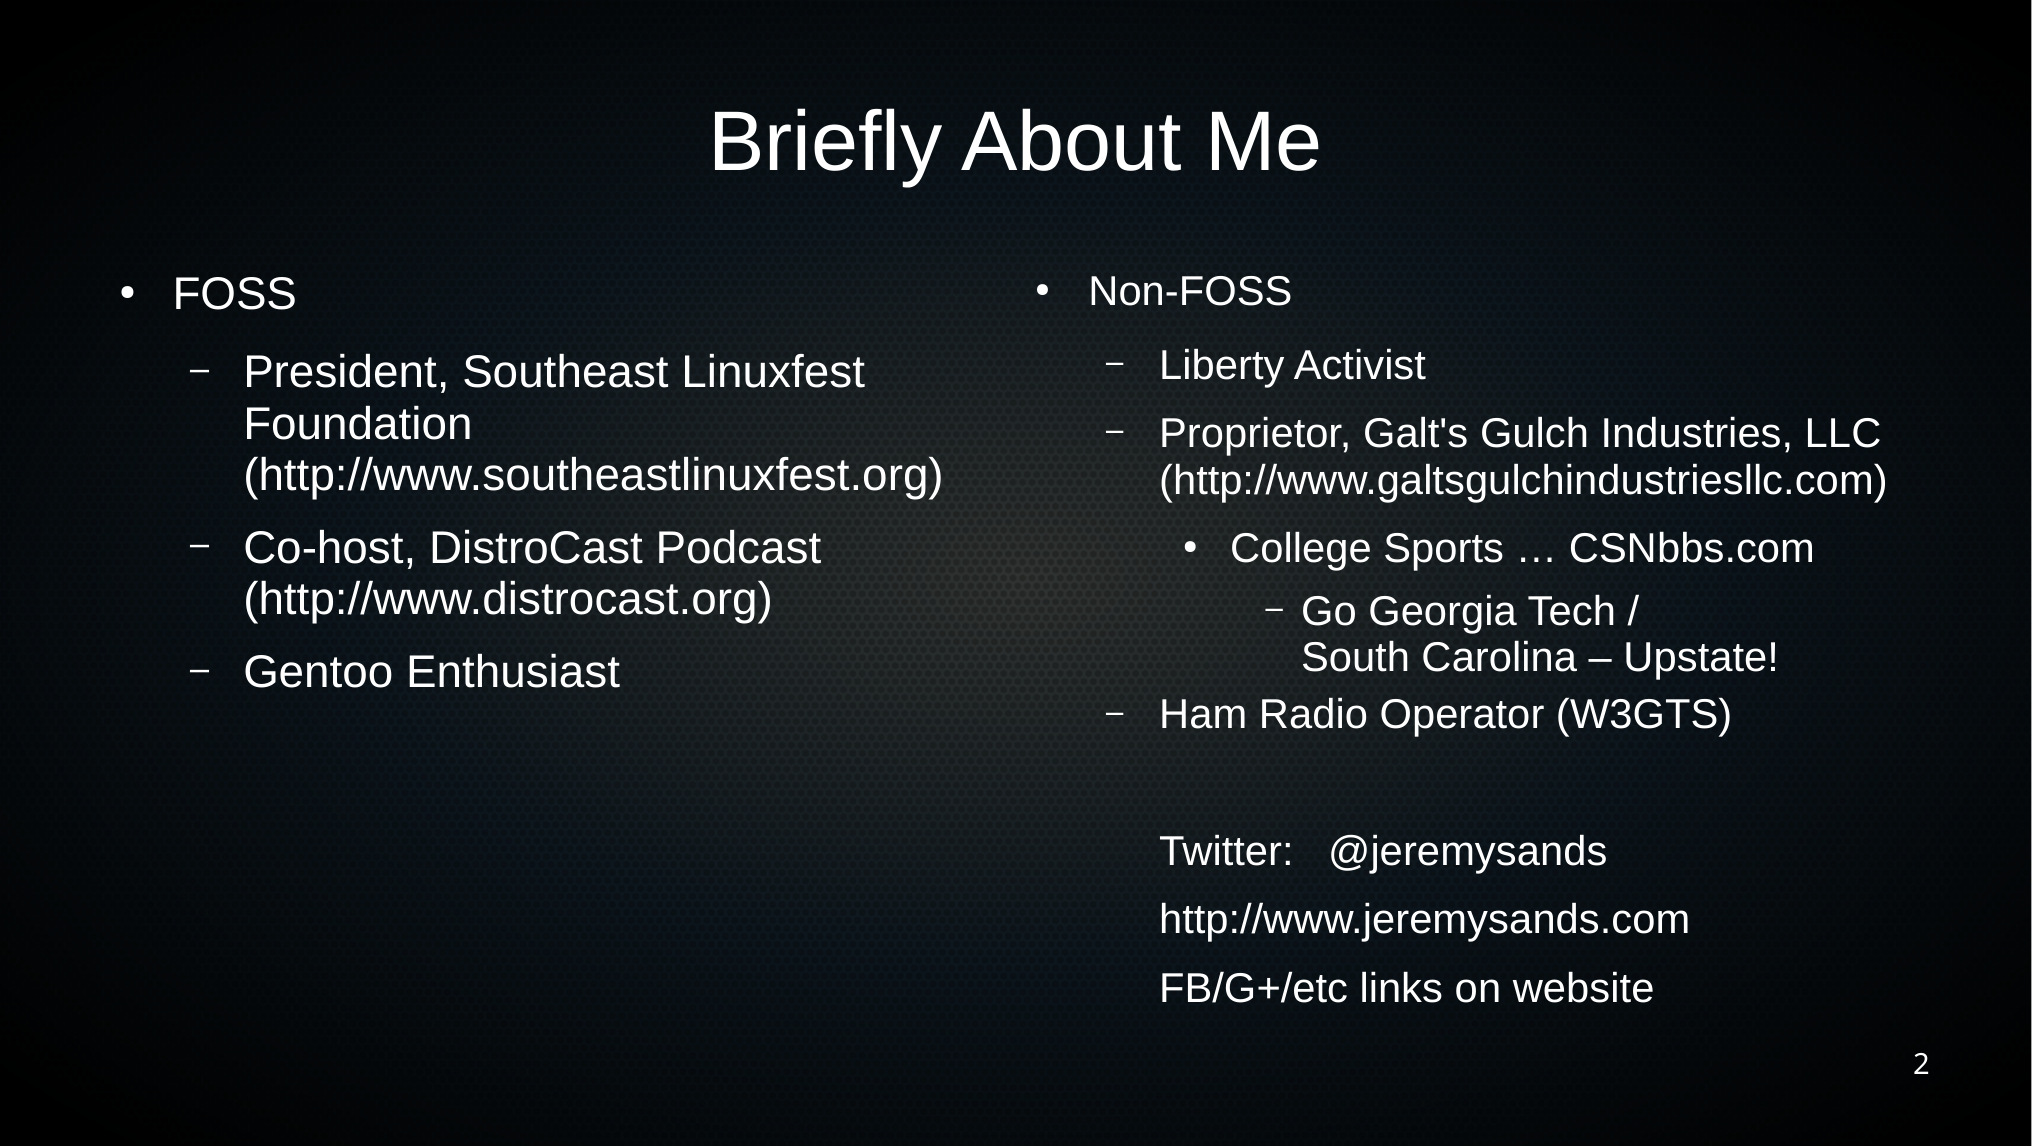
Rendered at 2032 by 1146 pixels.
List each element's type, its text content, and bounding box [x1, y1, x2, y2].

list Non-FOSS Liberty Activist Proprietor, Galt's Gulch Industries, LLC (http://www.galtsgulchindustriesllc.com) College Sports … CSNbbs.com Go Georgia Tech / South Carolina – Upstate! Ham Radio Operator (W3GTS) Twitter: @jeremysands http://www.jeremysands.com FB/G+/etc links on website [1017, 268, 1890, 1025]
list FOSS President, Southeast Linuxfest Foundation (http://www.southeastlinuxfest.org) Co-host, DistroCast Podcast (http://www.distrocast.org) Gentoo Enthusiast [101, 268, 974, 1025]
title Briefly About Me [101, 45, 1930, 237]
picture [0, 0, 2032, 1146]
